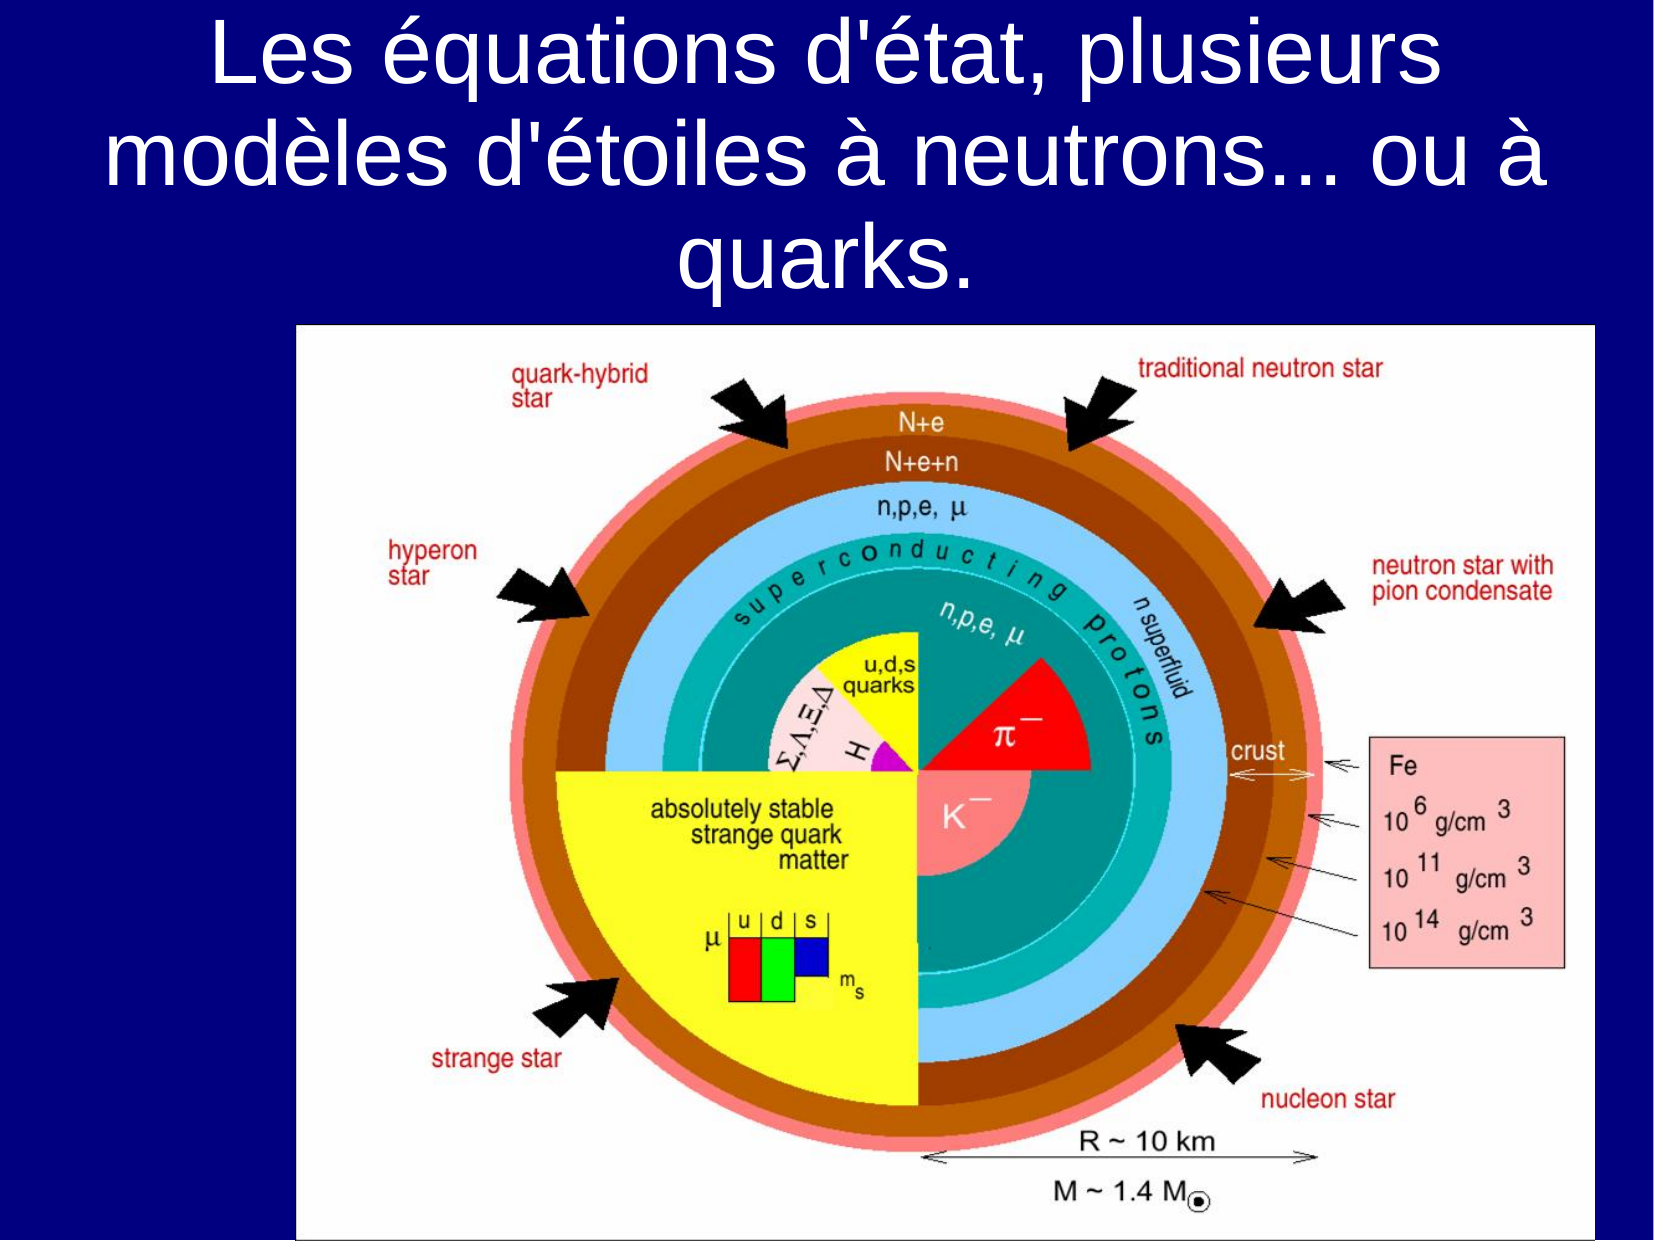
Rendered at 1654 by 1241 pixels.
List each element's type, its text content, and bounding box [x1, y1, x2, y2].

title Les équations d'état, plusieurs modèles d'étoiles à neutrons... ou à quarks. [82, 0, 1571, 308]
picture [295, 324, 1595, 1241]
